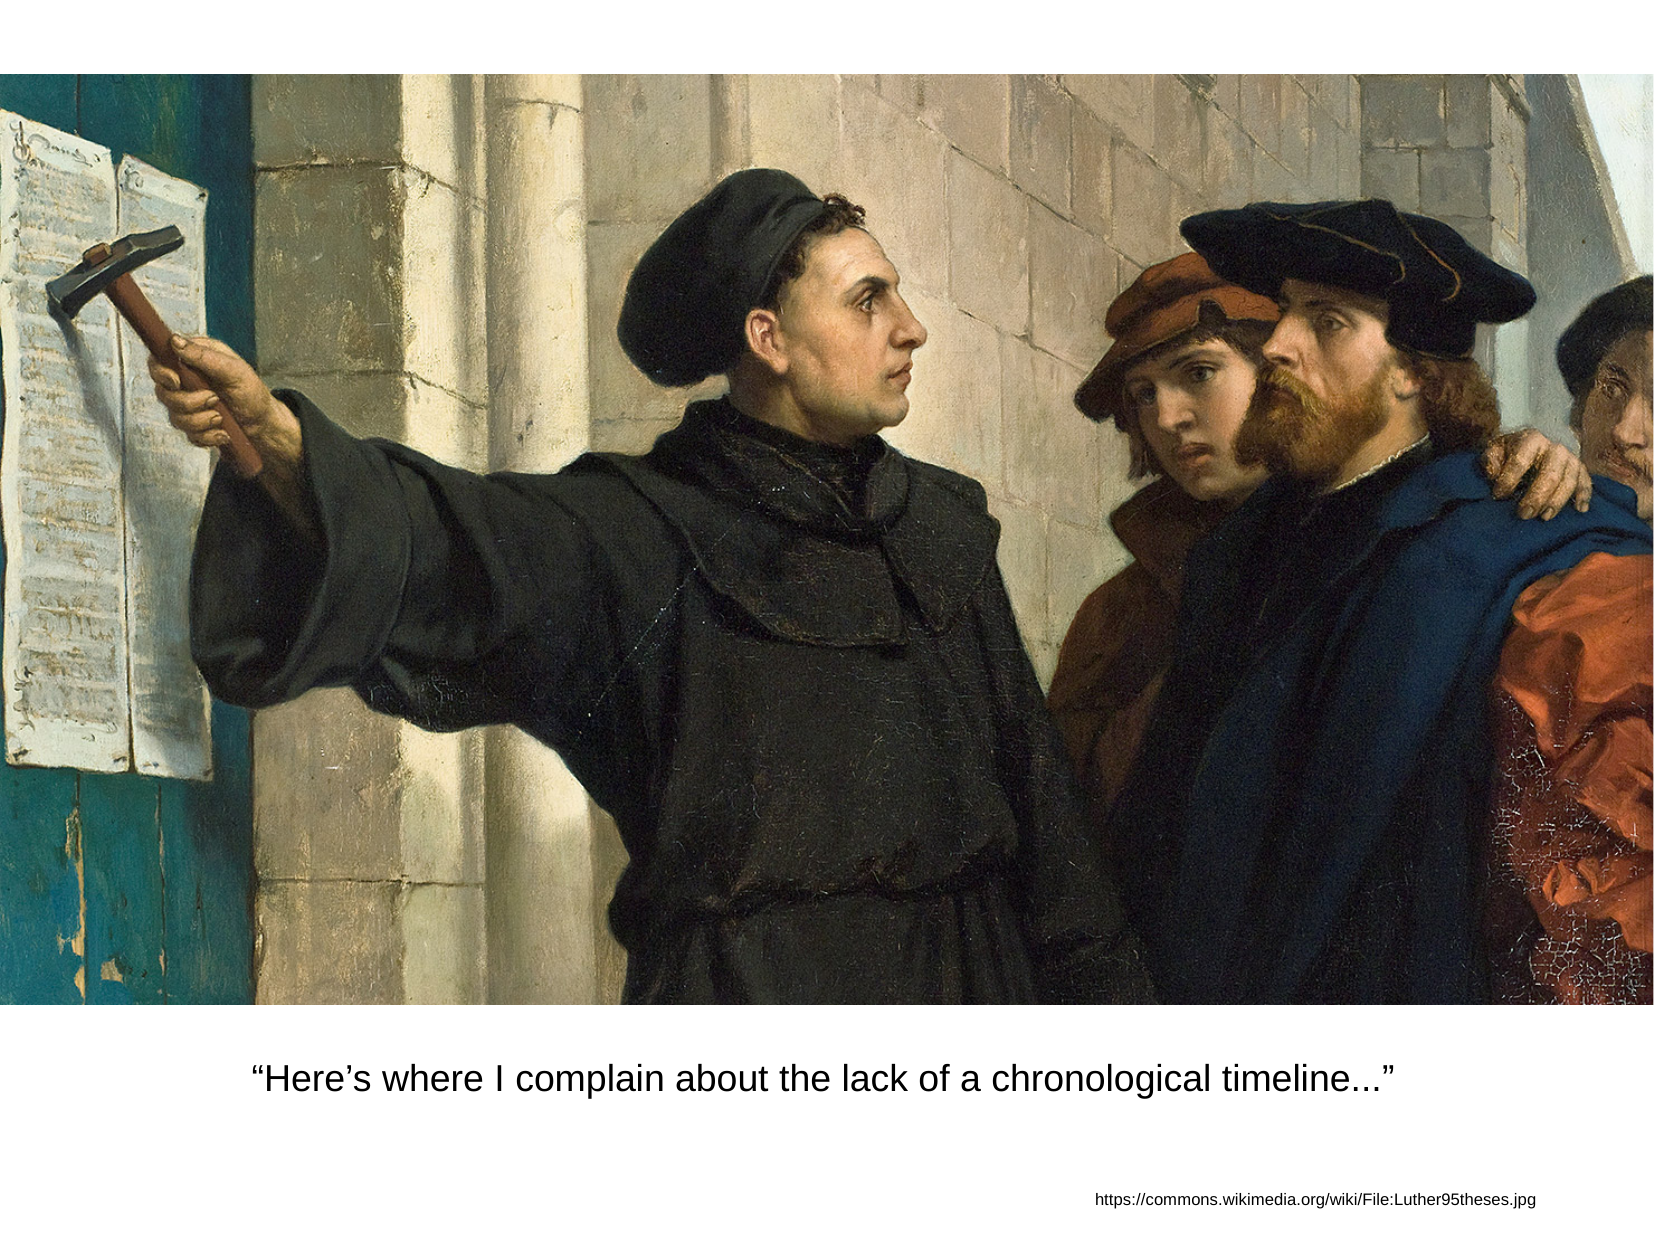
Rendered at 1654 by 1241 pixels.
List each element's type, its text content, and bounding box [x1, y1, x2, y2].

text_box https://commons.wikimedia.org/wiki/File:Luther95theses.jpg [1080, 1183, 1569, 1217]
text_box “Here’s where I complain about the lack of a chronological timeline...” [236, 1049, 1411, 1107]
picture [0, 74, 1654, 1006]
